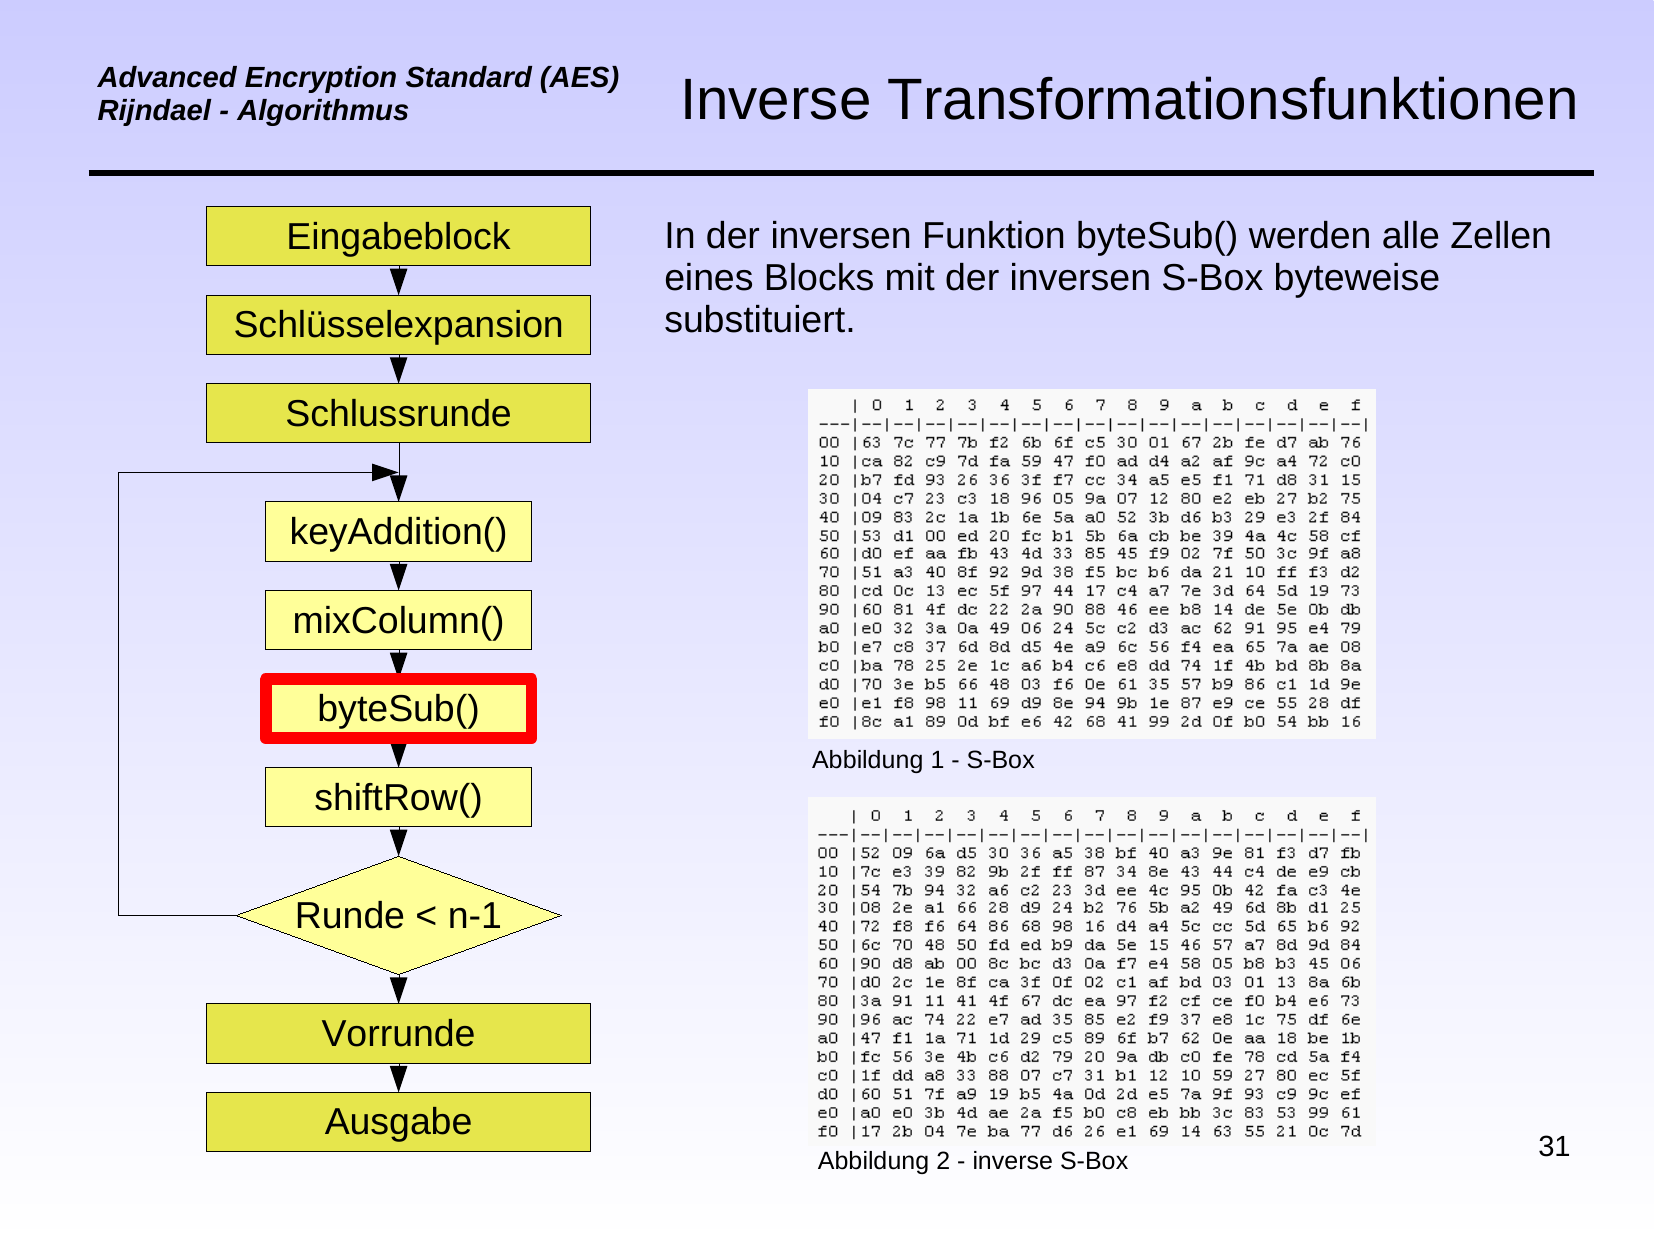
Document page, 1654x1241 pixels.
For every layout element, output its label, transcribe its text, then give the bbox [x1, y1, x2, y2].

picture [808, 797, 1376, 1146]
text_box Advanced Encryption Standard (AES) Rijndael - Algorithmus [82, 29, 650, 159]
text_box Eingabeblock [206, 206, 591, 266]
text_box keyAddition() [265, 501, 532, 562]
text_box shiftRow() [265, 767, 532, 827]
text_box Ausgabe [206, 1092, 591, 1152]
picture [808, 389, 1376, 739]
text_box Schlussrunde [206, 383, 591, 443]
text_box Vorrunde [206, 1003, 591, 1064]
text_box In der inversen Funktion byteSub() werden alle Zellen eines Blocks mit der inversen S-Box byteweise substituiert. [649, 206, 1625, 348]
text_box mixColumn() [265, 590, 532, 650]
text_box Runde < n-1 [237, 856, 562, 975]
text_box Abbildung 2 - inverse S-Box [803, 1139, 1241, 1183]
text_box Schlüsselexpansion [206, 295, 591, 355]
text_box Abbildung 1 - S-Box [797, 738, 1063, 782]
text_box Inverse Transformationsfunktionen [620, 59, 1595, 139]
text_box [265, 679, 532, 739]
